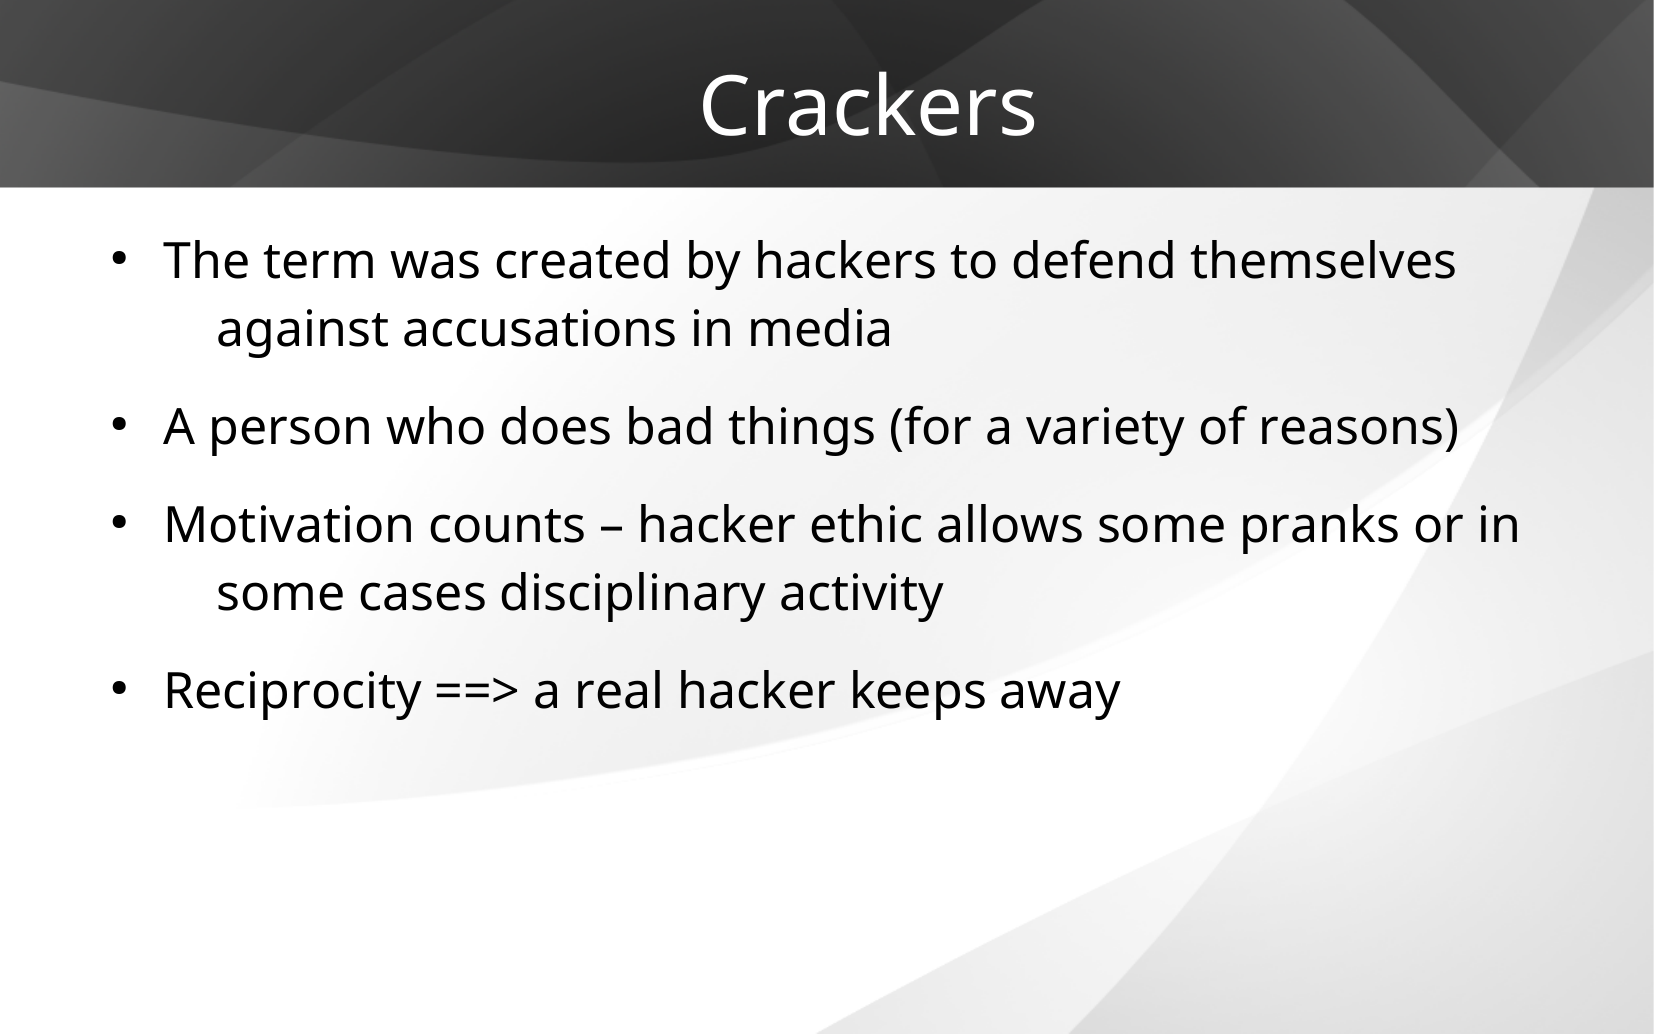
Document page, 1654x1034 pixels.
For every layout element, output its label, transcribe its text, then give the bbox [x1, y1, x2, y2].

list The term was created by hackers to defend themselves against accusations in media A person who does bad things (for a variety of reasons) Motivation counts – hacker ethic allows some pranks or in some cases disciplinary activity Reciprocity ==> a real hacker keeps away [75, 225, 1613, 1013]
title Crackers [124, 0, 1613, 208]
picture [0, 0, 1654, 1034]
